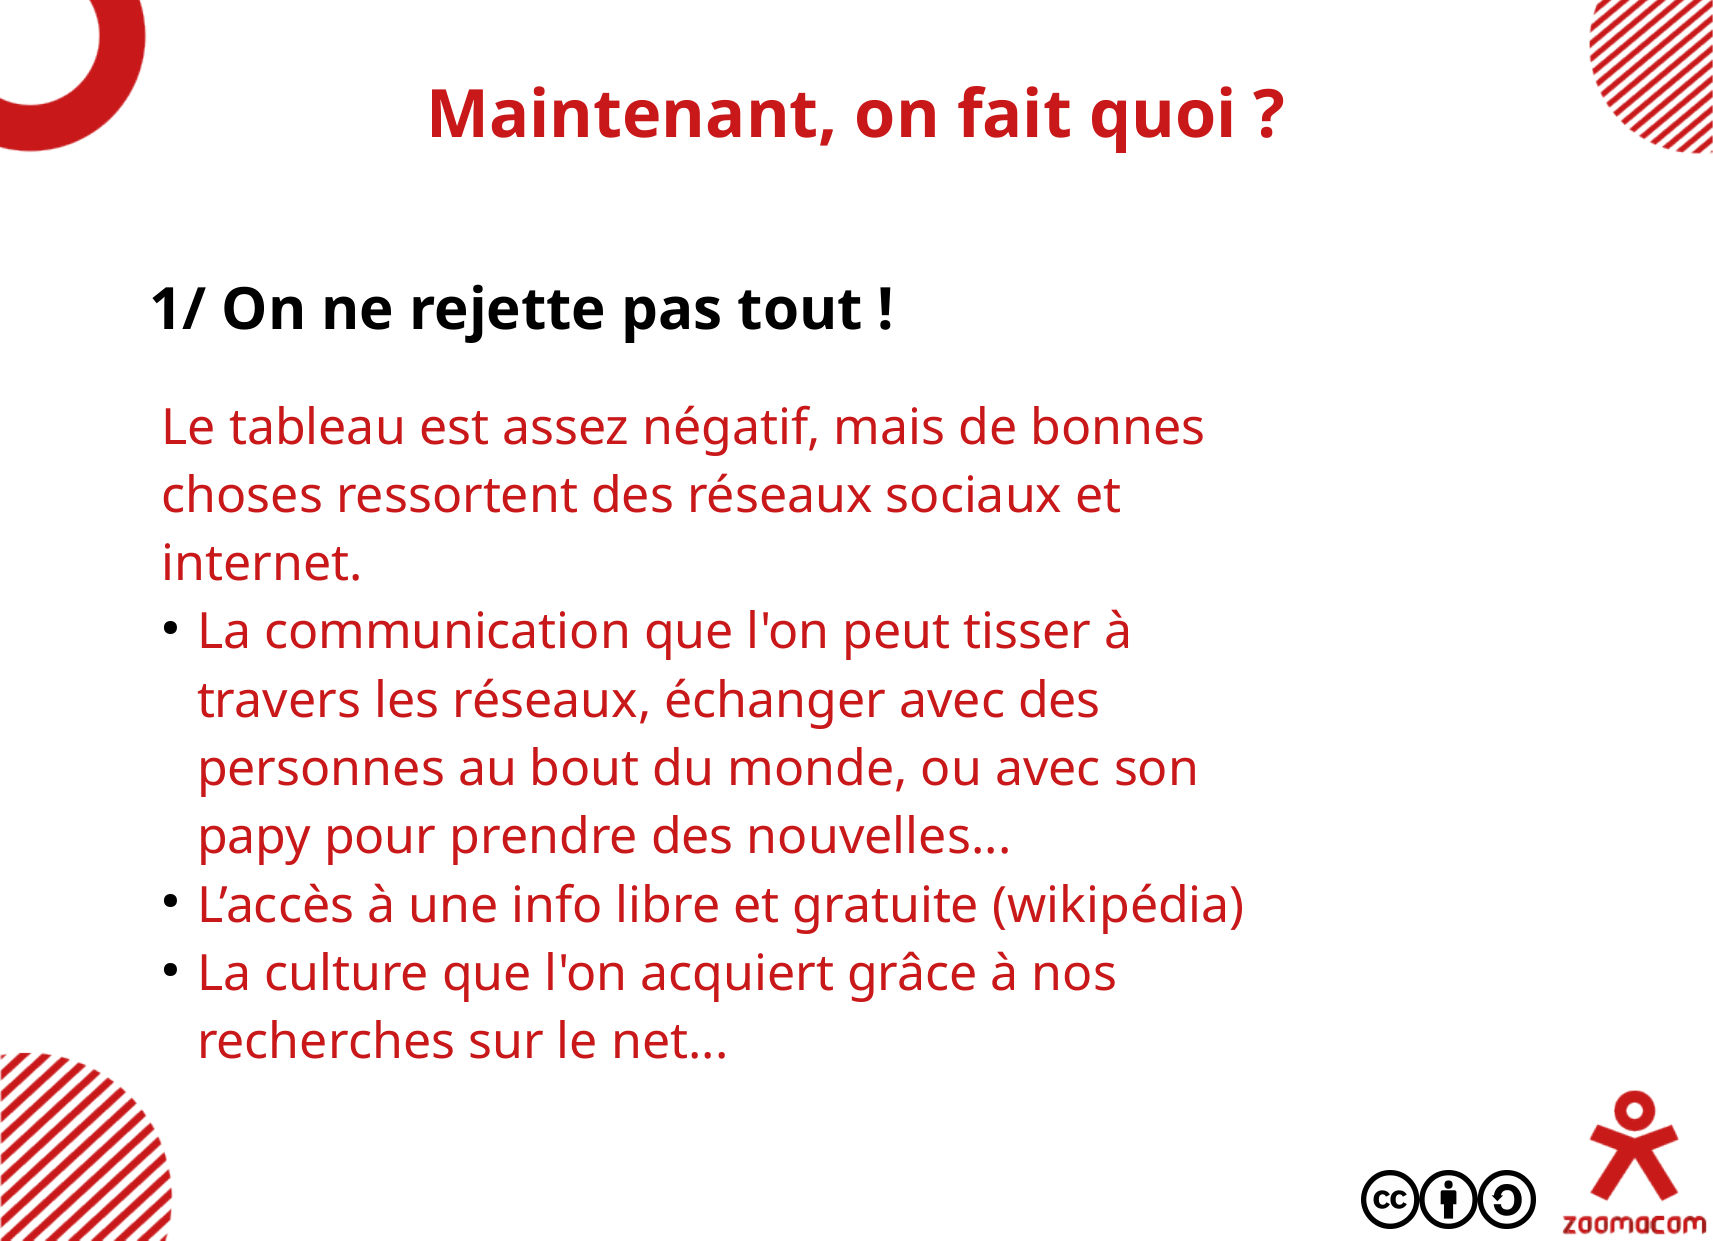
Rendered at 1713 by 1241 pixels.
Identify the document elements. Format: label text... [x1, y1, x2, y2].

title Maintenant, on fait quoi ? [85, 8, 1628, 216]
text_box 1/ On ne rejette pas tout ! [134, 259, 1371, 386]
picture [0, 0, 1713, 1241]
text_box Le tableau est assez négatif, mais de bonnes choses ressortent des réseaux sociaux et internet. La communication que l'on peut tisser à travers les réseaux, échanger avec des personnes au bout du monde, ou avec son papy pour prendre des nouvelles... L’accès à une info libre et gratuite (wikipédia) La culture que l'on acquiert grâce à nos recherches sur le net... [146, 383, 1303, 1064]
